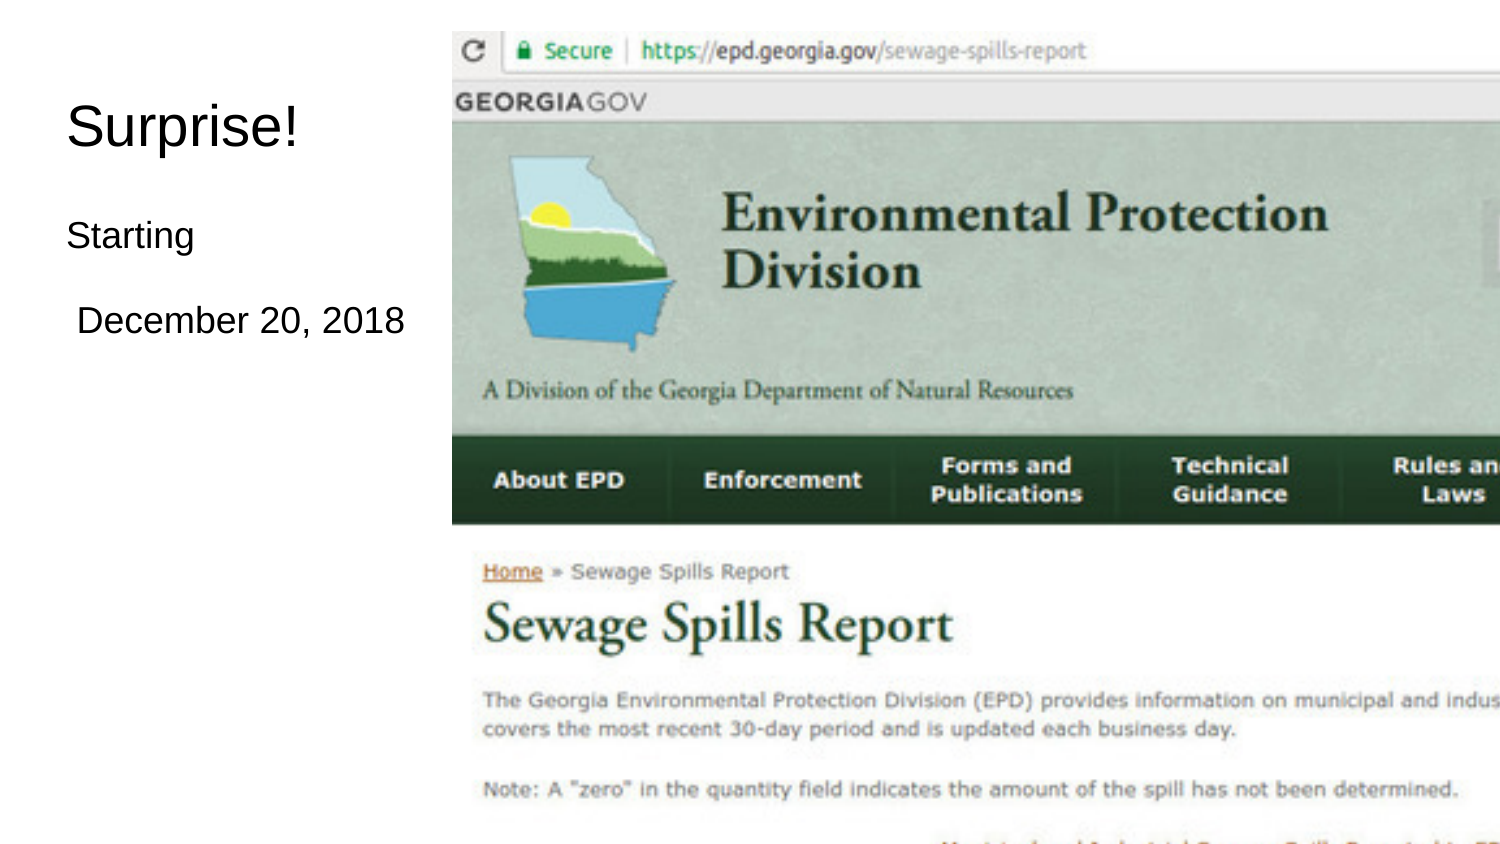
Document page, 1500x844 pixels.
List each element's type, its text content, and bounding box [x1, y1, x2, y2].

list Starting December 20, 2018 [51, 189, 452, 750]
picture [452, 31, 1500, 844]
title Surprise! [51, 72, 452, 167]
